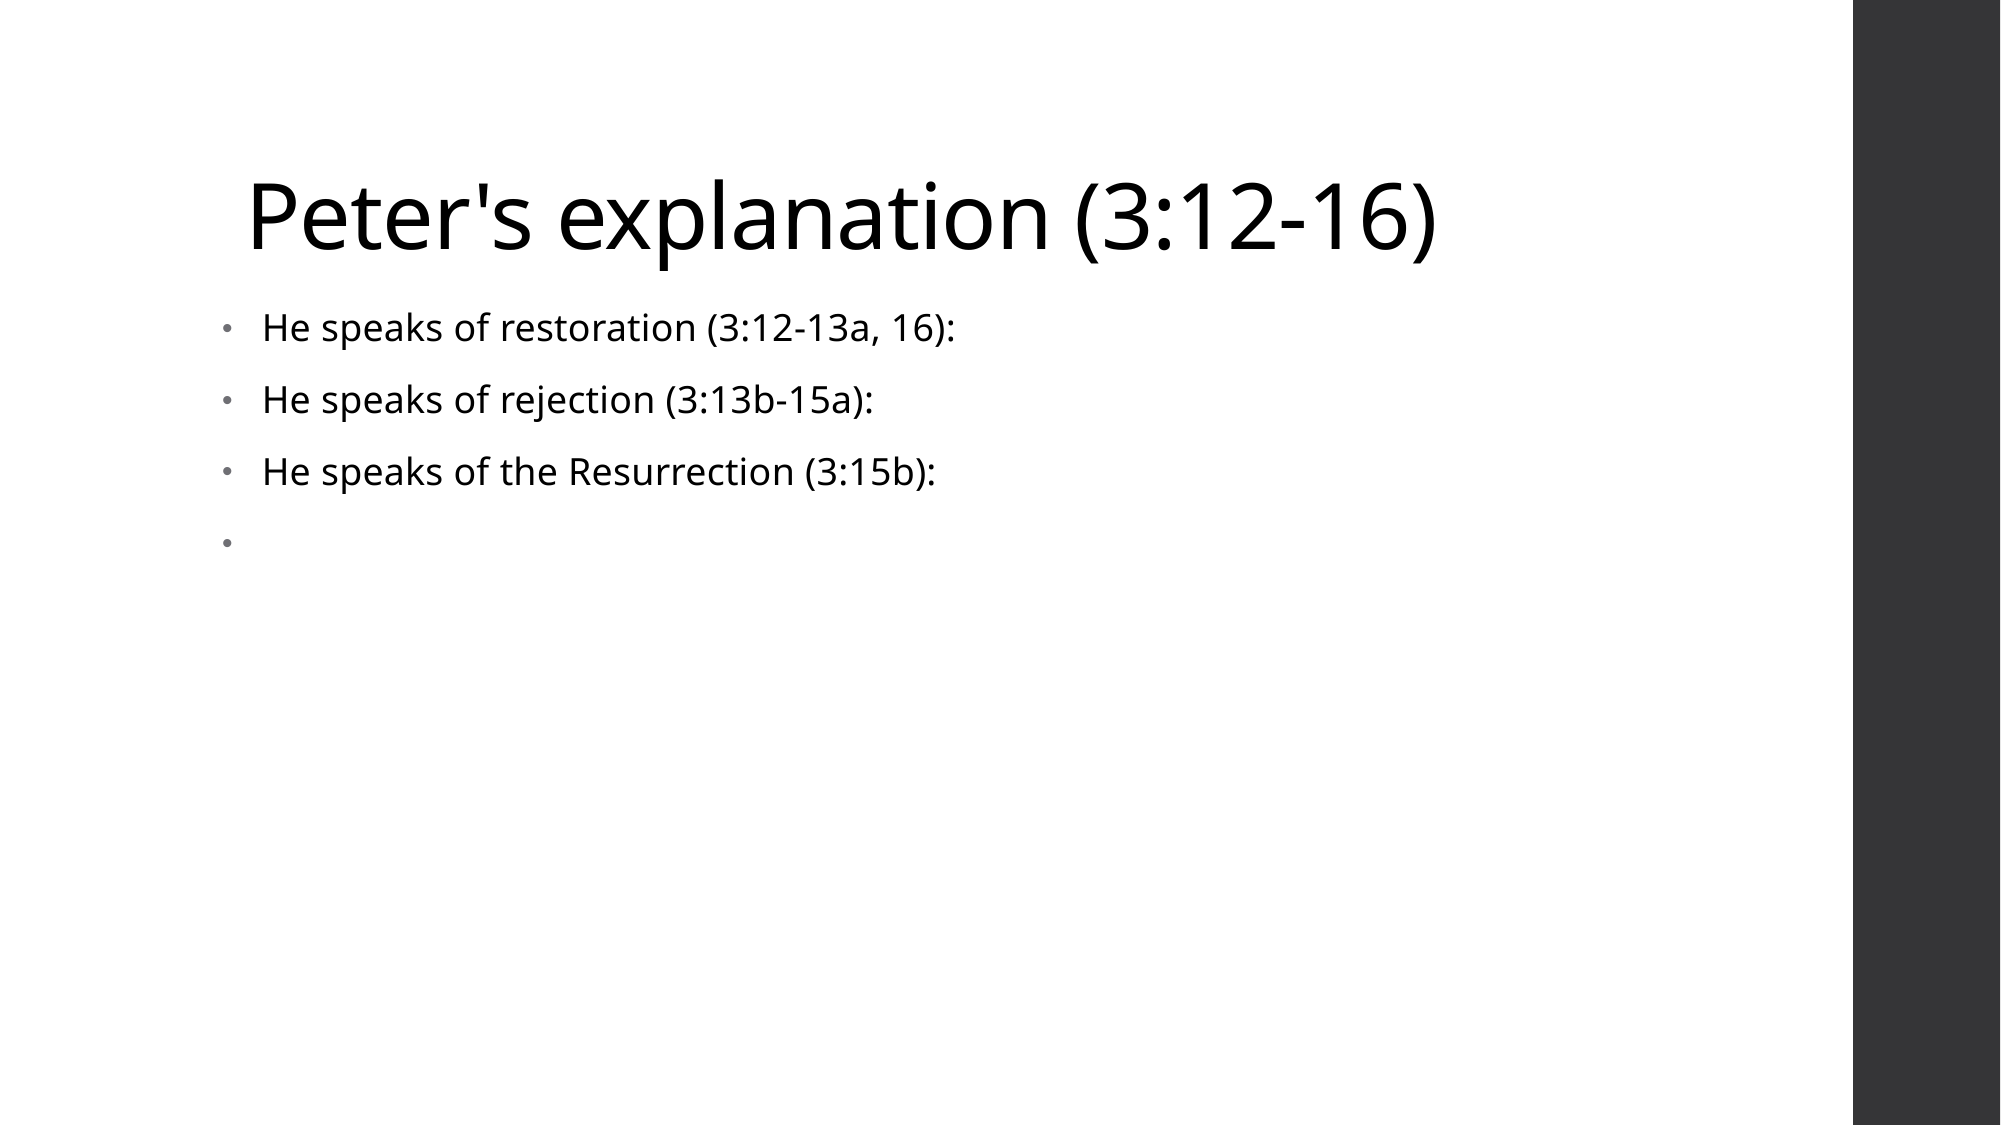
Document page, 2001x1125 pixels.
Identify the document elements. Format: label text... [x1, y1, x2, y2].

list He speaks of restoration (3:12-13a, 16): He speaks of rejection (3:13b-15a): He speaks of the Resurrection (3:15b): [206, 299, 1617, 1014]
title Peter's explanation (3:12-16) [206, 60, 1797, 278]
